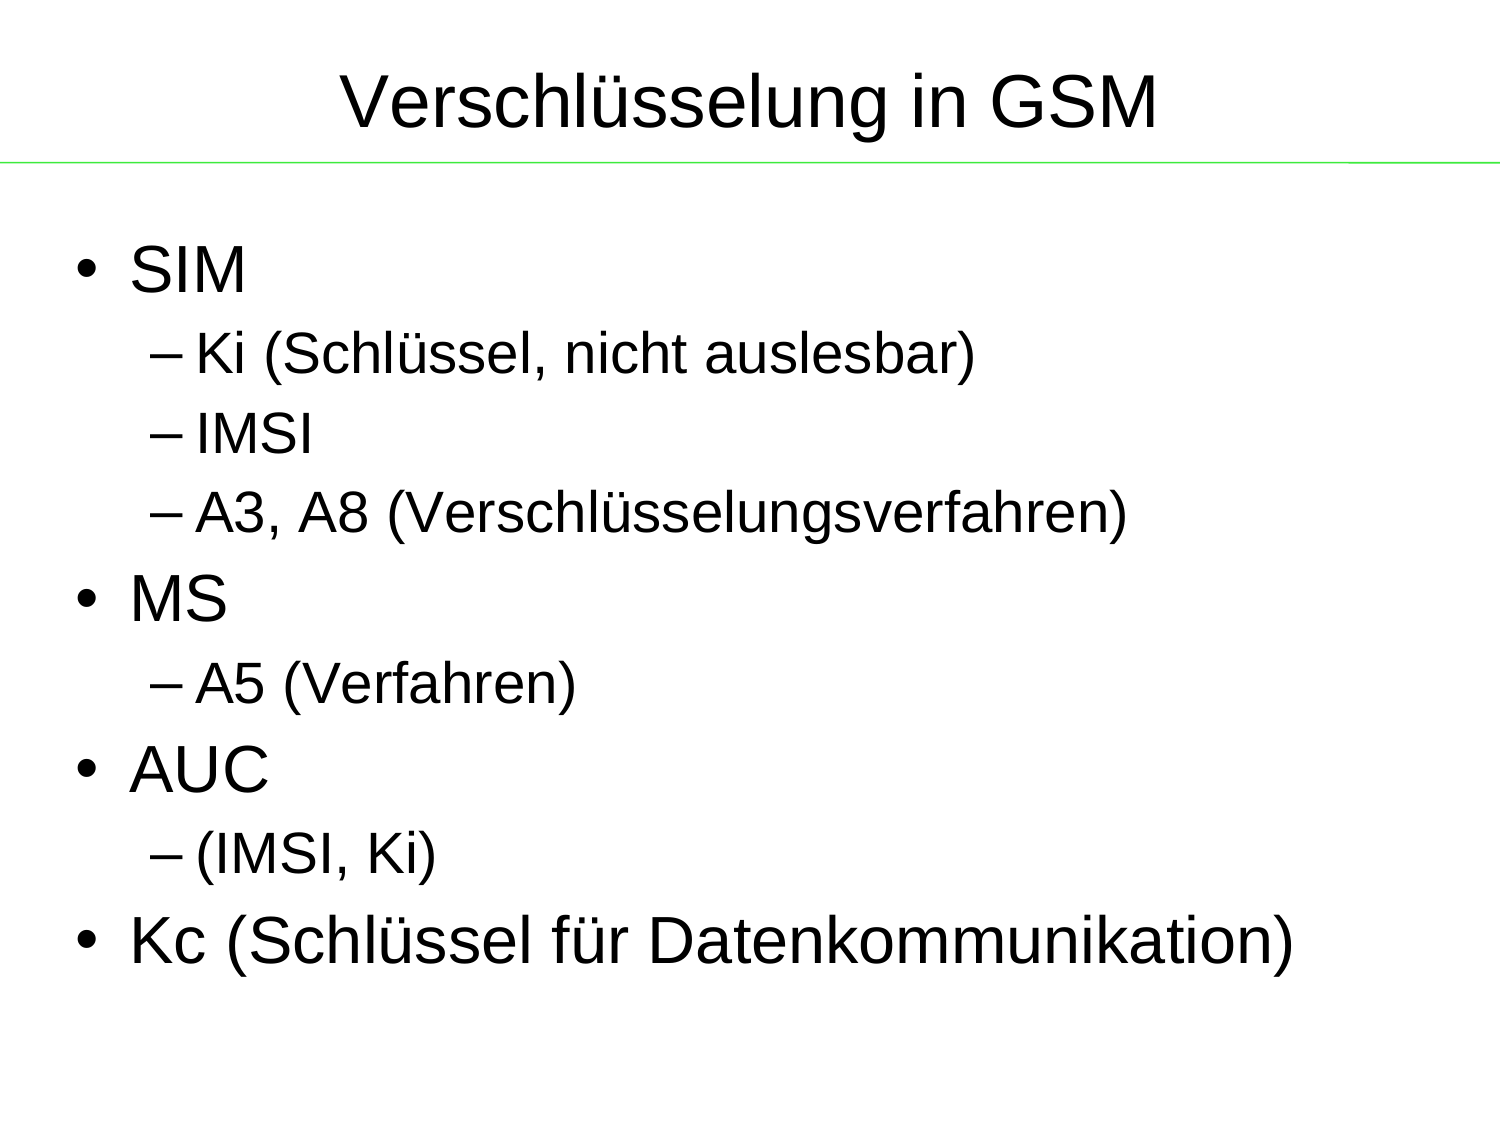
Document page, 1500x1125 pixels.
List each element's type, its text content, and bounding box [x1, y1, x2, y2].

list SIM Ki (Schlüssel, nicht auslesbar)‏ IMSI A3, A8 (Verschlüsselungsverfahren)‏ MS A5 (Verfahren)‏ AUC (IMSI, Ki)‏ Kc (Schlüssel für Datenkommunikation)‏ [75, 232, 1426, 986]
title Verschlüsselung in GSM [75, 49, 1426, 156]
